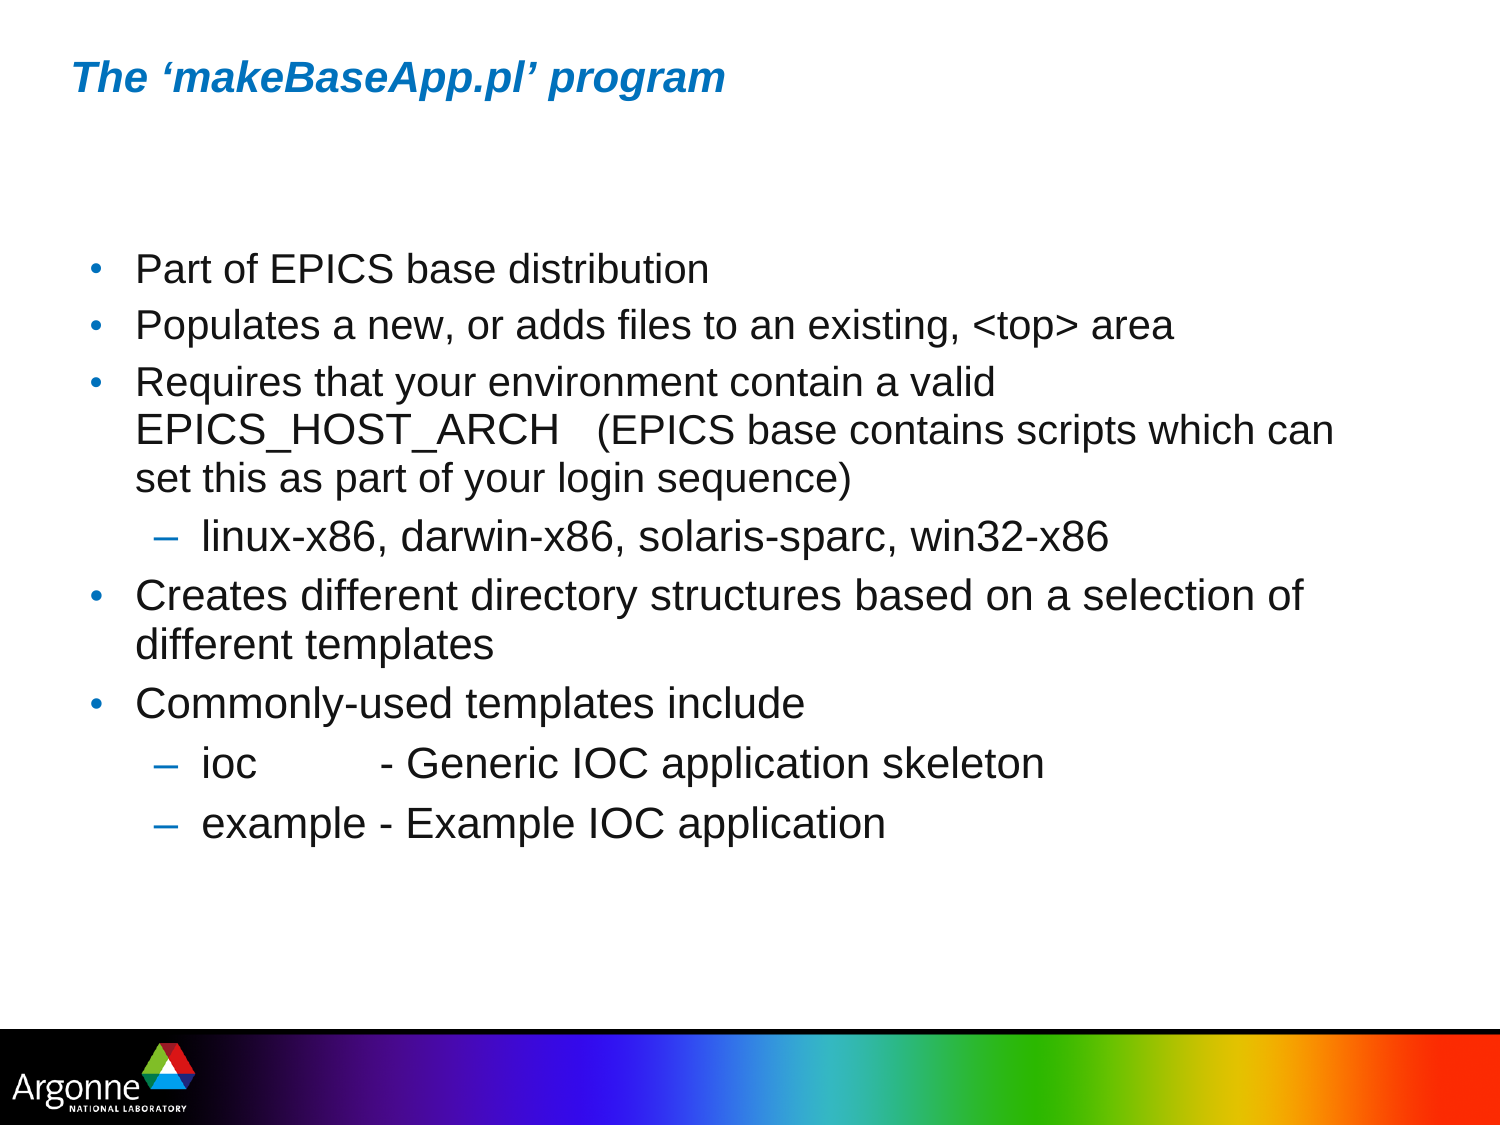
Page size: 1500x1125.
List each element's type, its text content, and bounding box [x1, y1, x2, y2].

picture [0, 1029, 1500, 1125]
list Part of EPICS base distribution Populates a new, or adds files to an existing, <top> area Requires that your environment contain a valid EPICS_HOST_ARCH (EPICS base contains scripts which can set this as part of your login sequence) linux-x86, darwin-x86, solaris-sparc, win32-x86 Creates different directory structures based on a selection of different templates Commonly-used templates include ioc - Generic IOC application skeleton example - Example IOC application [74, 237, 1407, 898]
title The ‘makeBaseApp.pl’ program [55, 57, 1361, 113]
